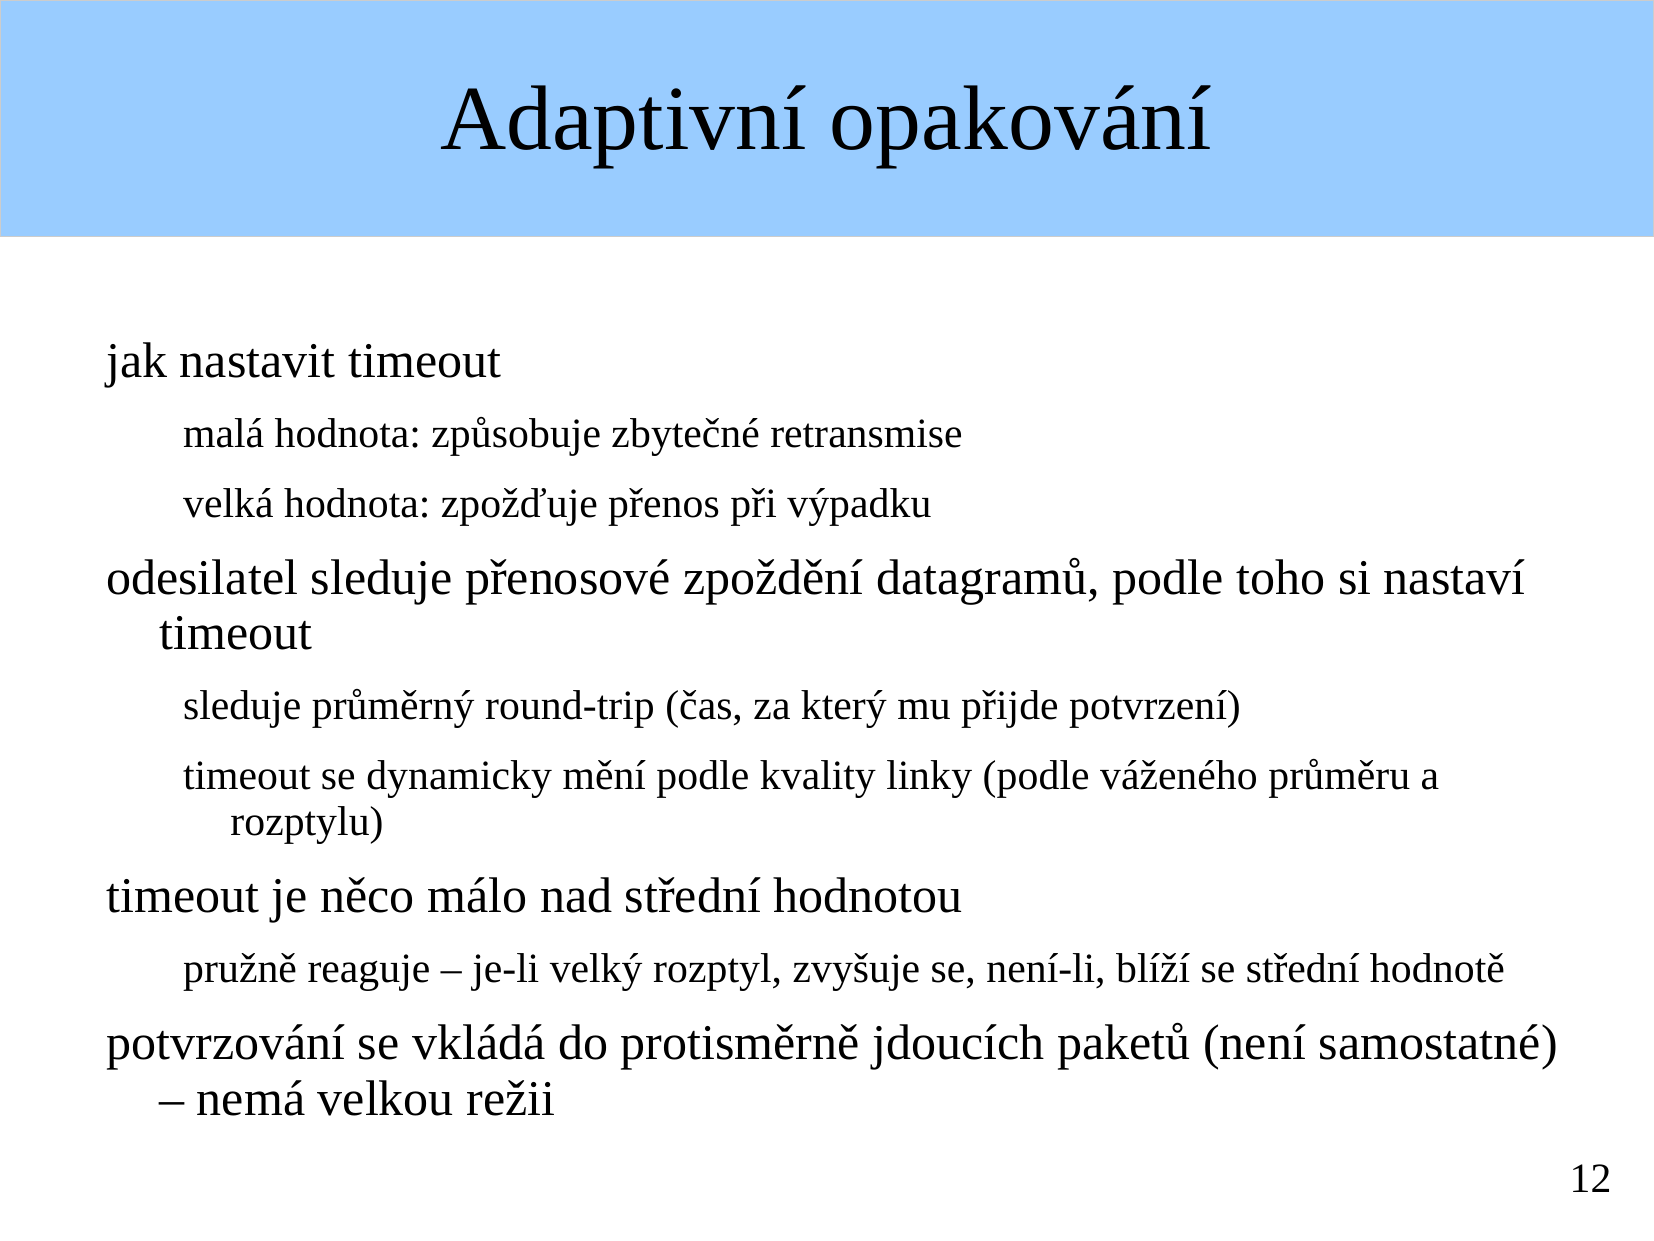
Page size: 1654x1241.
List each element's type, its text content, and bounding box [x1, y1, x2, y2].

title Adaptivní opakování [0, 0, 1654, 237]
list jak nastavit timeout malá hodnota: způsobuje zbytečné retransmise velká hodnota: zpožďuje přenos při výpadku odesilatel sleduje přenosové zpoždění datagramů, podle toho si nastaví timeout sleduje průměrný round-trip (čas, za který mu přijde potvrzení) timeout se dynamicky mění podle kvality linky (podle váženého průměru a rozptylu) timeout je něco málo nad střední hodnotou pružně reaguje – je-li velký rozptyl, zvyšuje se, není-li, blíží se střední hodnotě potvrzování se vkládá do protisměrně jdoucích paketů (není samostatné) – nemá velkou režii [88, 332, 1565, 1126]
